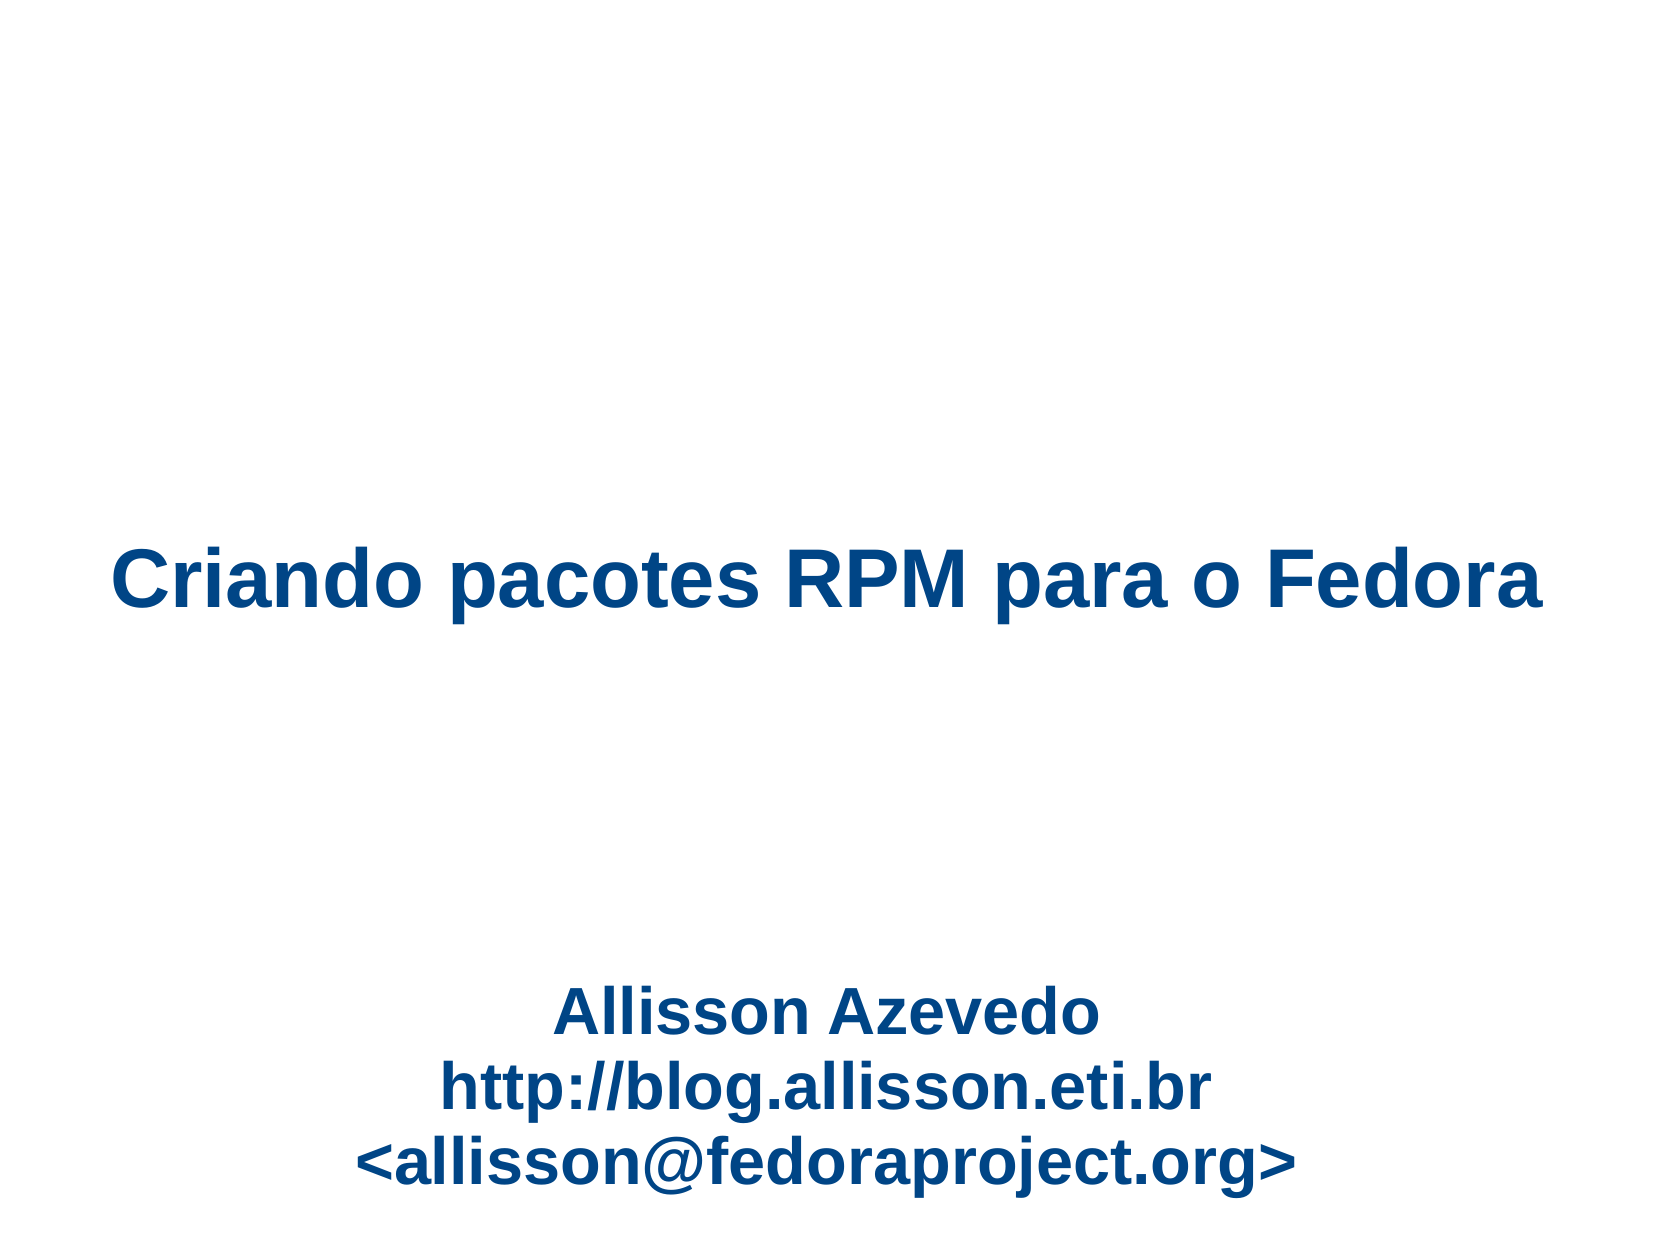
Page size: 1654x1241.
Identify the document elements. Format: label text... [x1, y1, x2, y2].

subtitle Criando pacotes RPM para o Fedora [82, 56, 1571, 1102]
text_box Allisson Azevedo http://blog.allisson.eti.br <allisson@fedoraproject.org> [151, 966, 1502, 1206]
